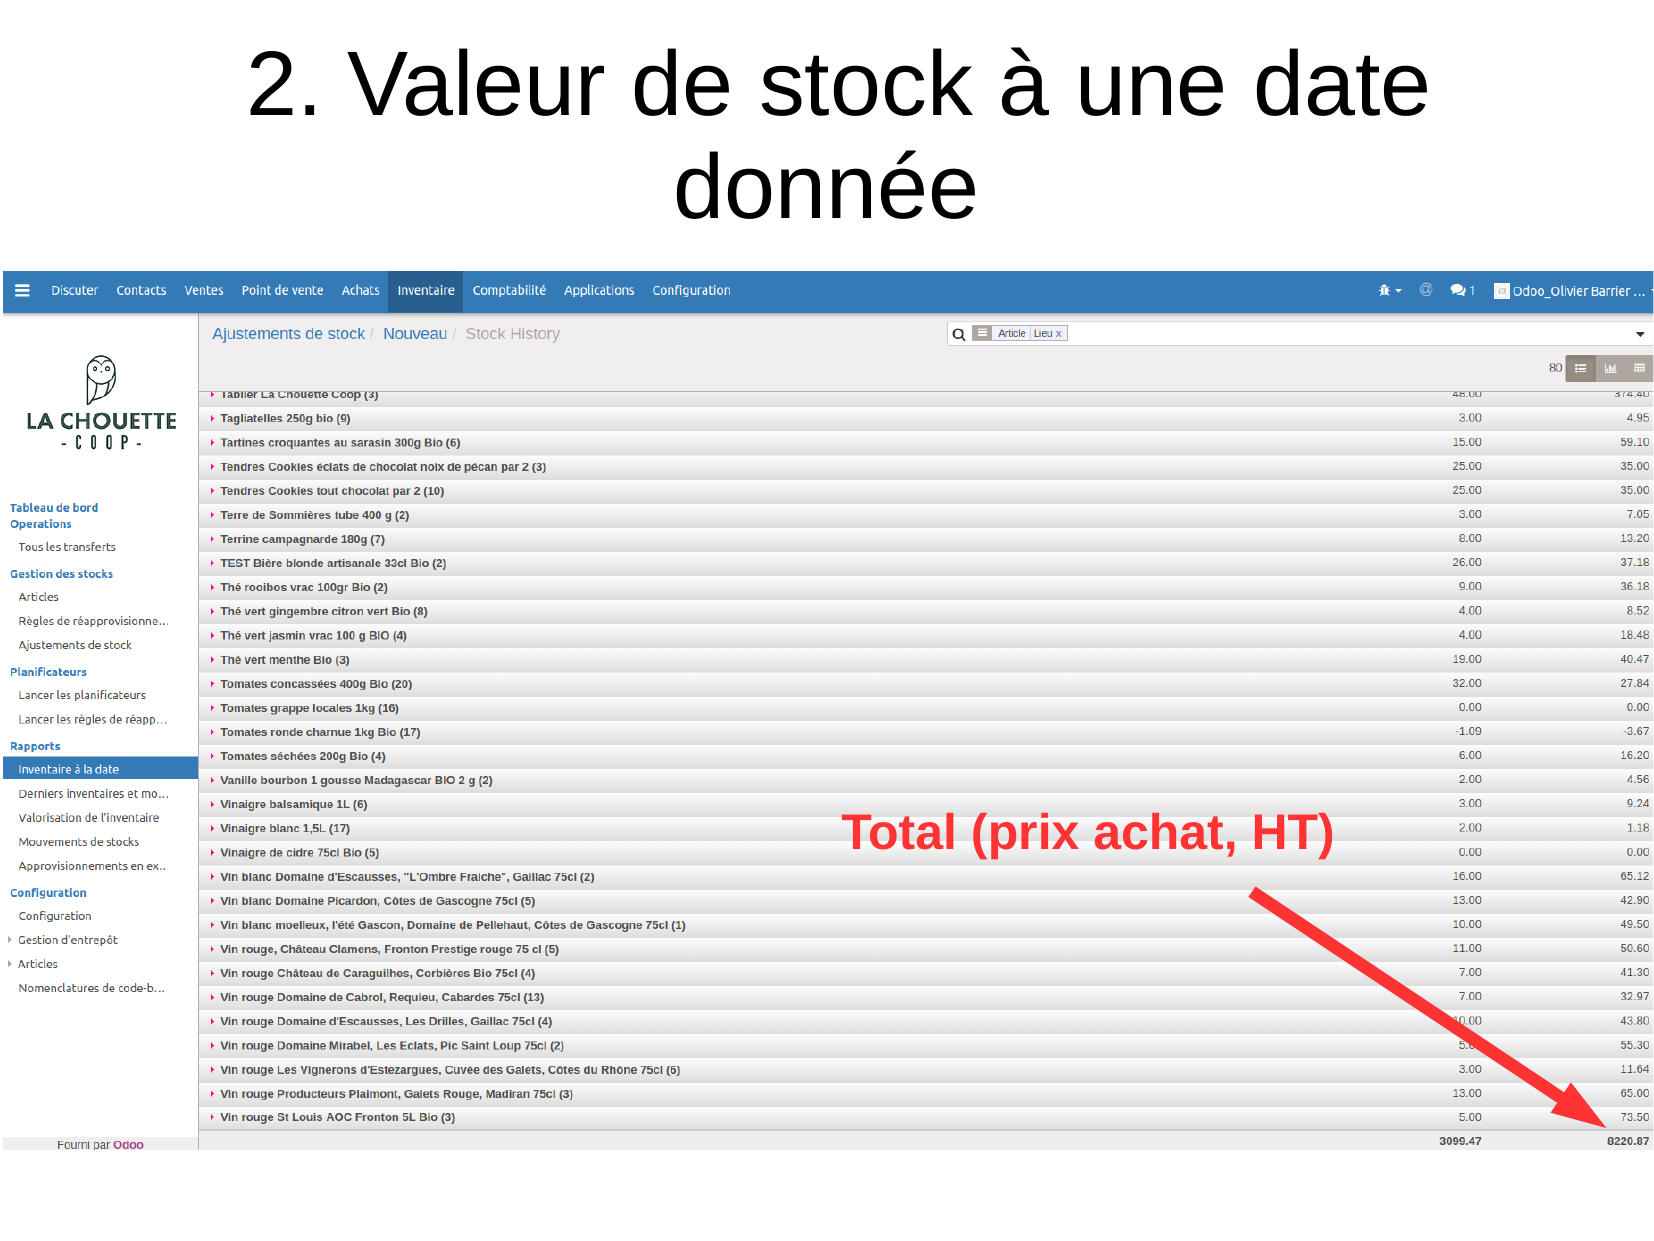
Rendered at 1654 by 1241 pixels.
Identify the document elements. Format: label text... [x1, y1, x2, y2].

text_box Total (prix achat, HT) [826, 797, 1441, 898]
title 2. Valeur de stock à une date donnée [82, 31, 1571, 239]
picture [3, 271, 1654, 1150]
